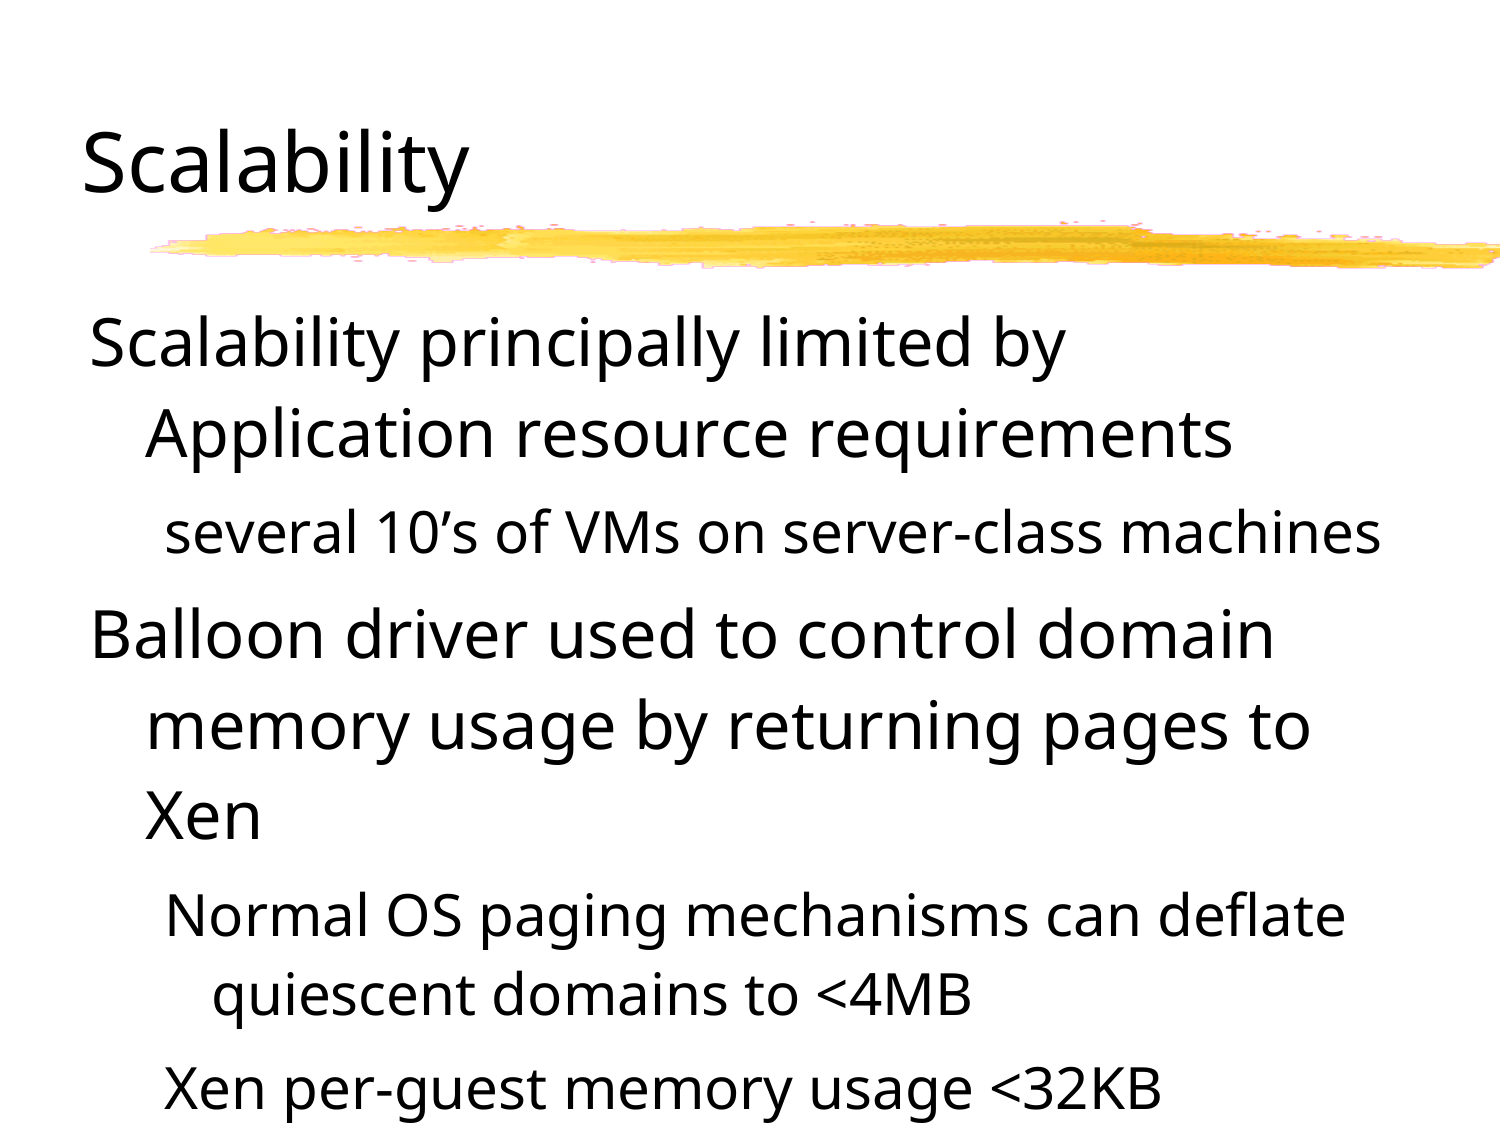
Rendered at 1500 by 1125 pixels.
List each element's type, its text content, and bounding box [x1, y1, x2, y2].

title Scalability [66, 37, 1342, 225]
picture [150, 215, 1500, 279]
list Scalability principally limited by Application resource requirements several 10’s of VMs on server-class machines Balloon driver used to control domain memory usage by returning pages to Xen Normal OS paging mechanisms can deflate quiescent domains to <4MB Xen per-guest memory usage <32KB Additional multiplexing overhead negligible [74, 287, 1437, 1075]
